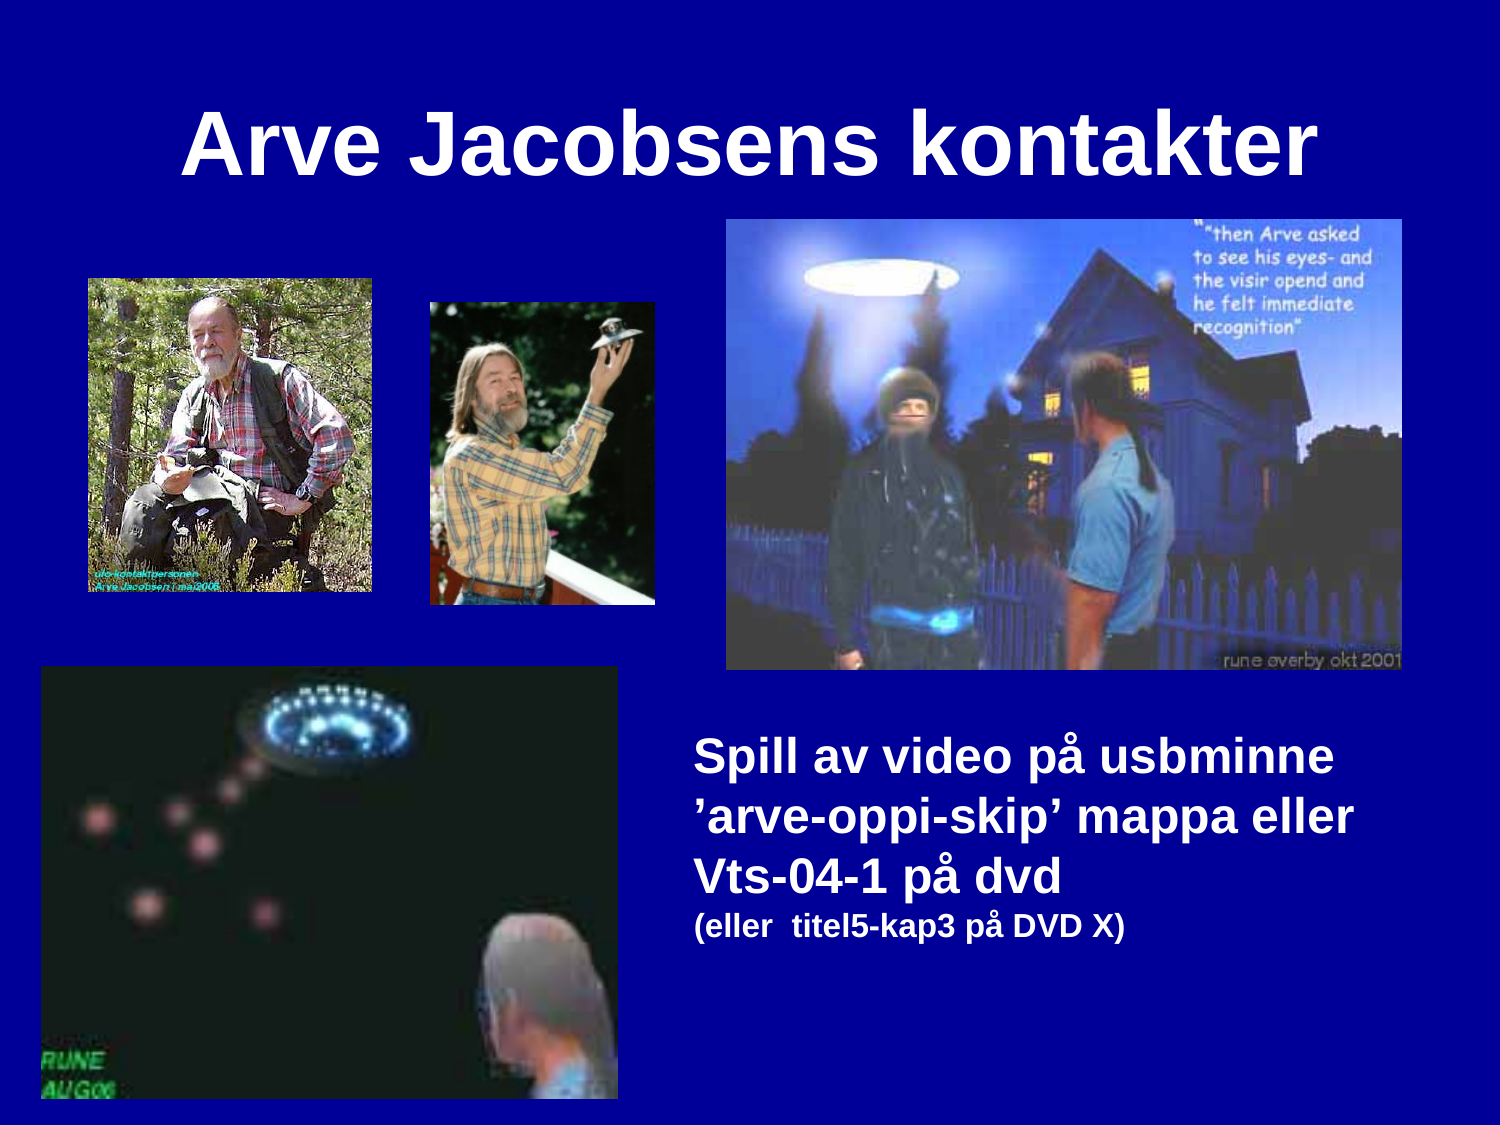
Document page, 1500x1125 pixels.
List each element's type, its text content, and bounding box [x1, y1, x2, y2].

title Arve Jacobsens kontakter [75, 45, 1426, 233]
picture [41, 666, 618, 1099]
text_box Spill av video på usbminne ’arve-oppi-skip’ mappa eller Vts-04-1 på dvd (eller titel5-kap3 på DVD X) [678, 716, 1385, 992]
picture [430, 302, 655, 605]
picture [88, 278, 372, 592]
picture [726, 219, 1402, 671]
